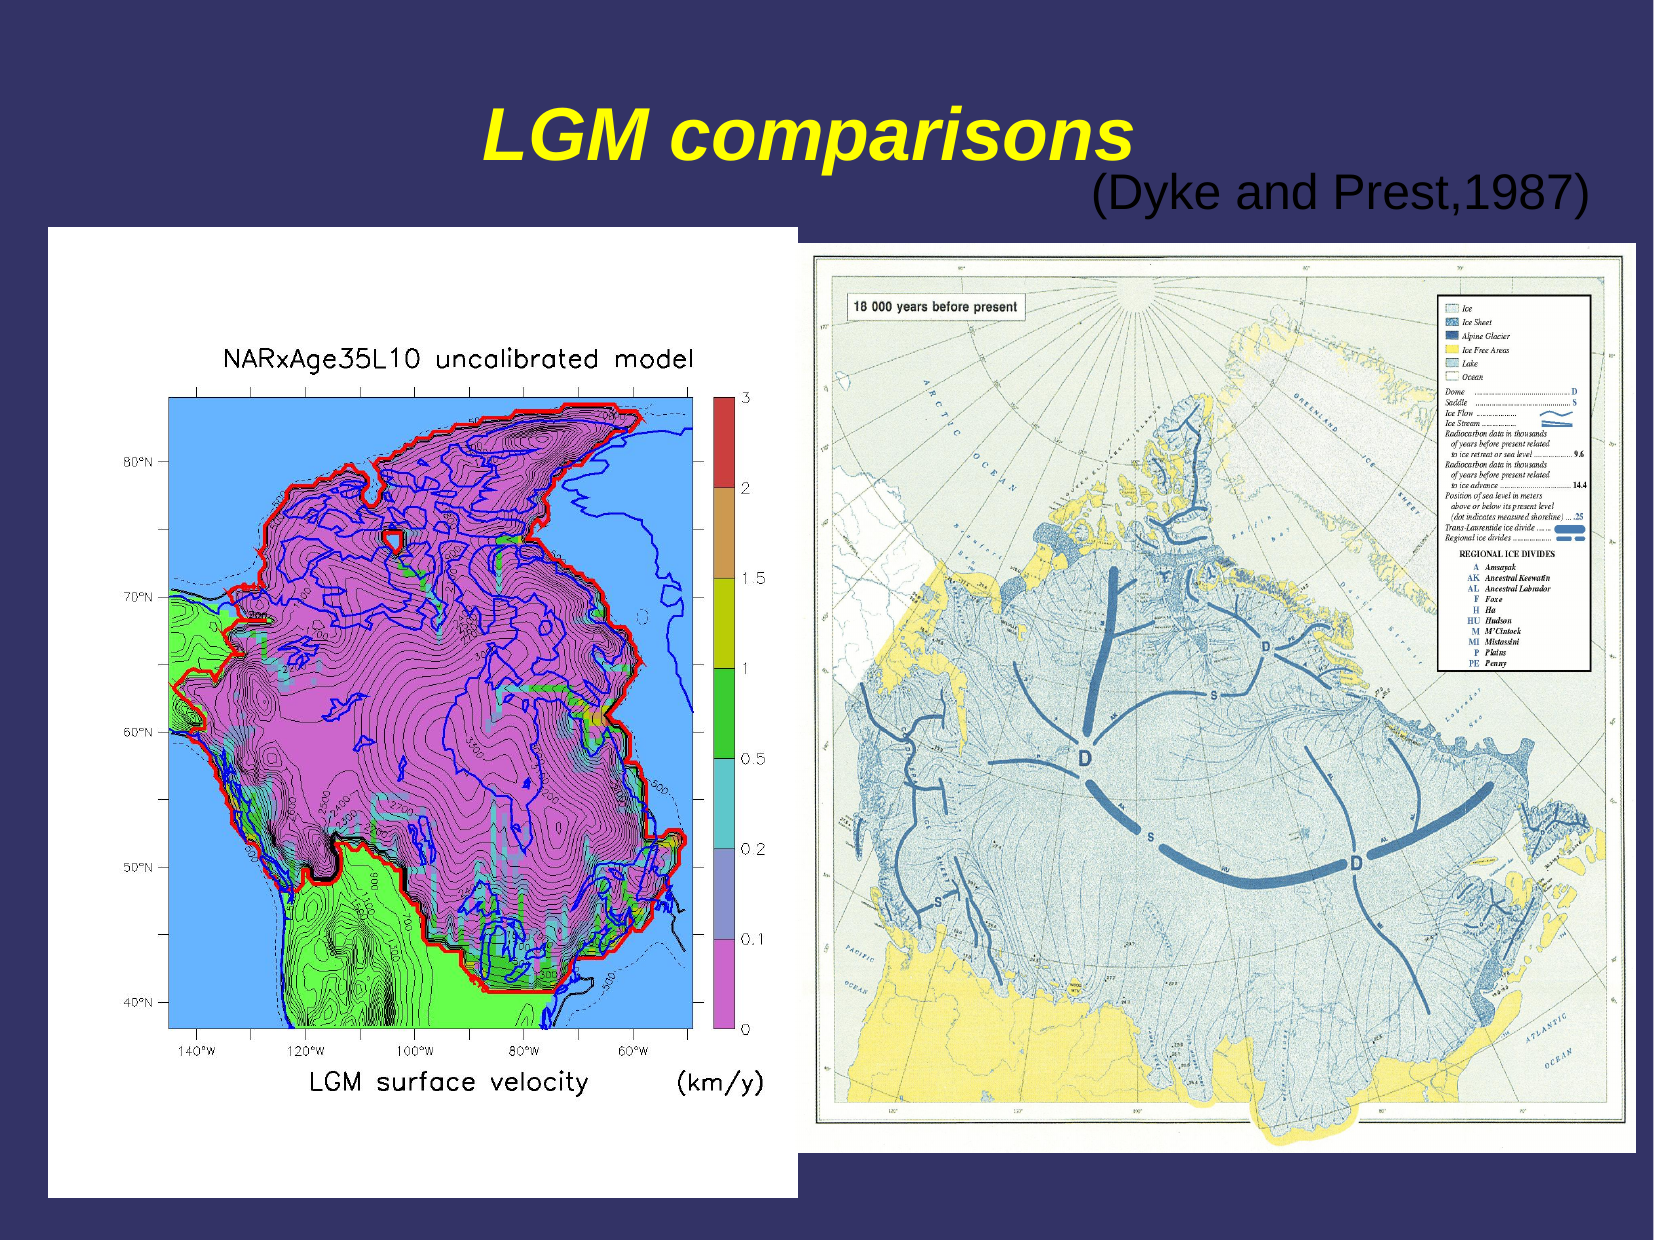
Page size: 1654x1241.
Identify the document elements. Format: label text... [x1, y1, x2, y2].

text_box (Dyke and Prest,1987) [1079, 166, 1604, 221]
title LGM comparisons [103, 49, 1516, 224]
picture [48, 227, 1636, 1198]
